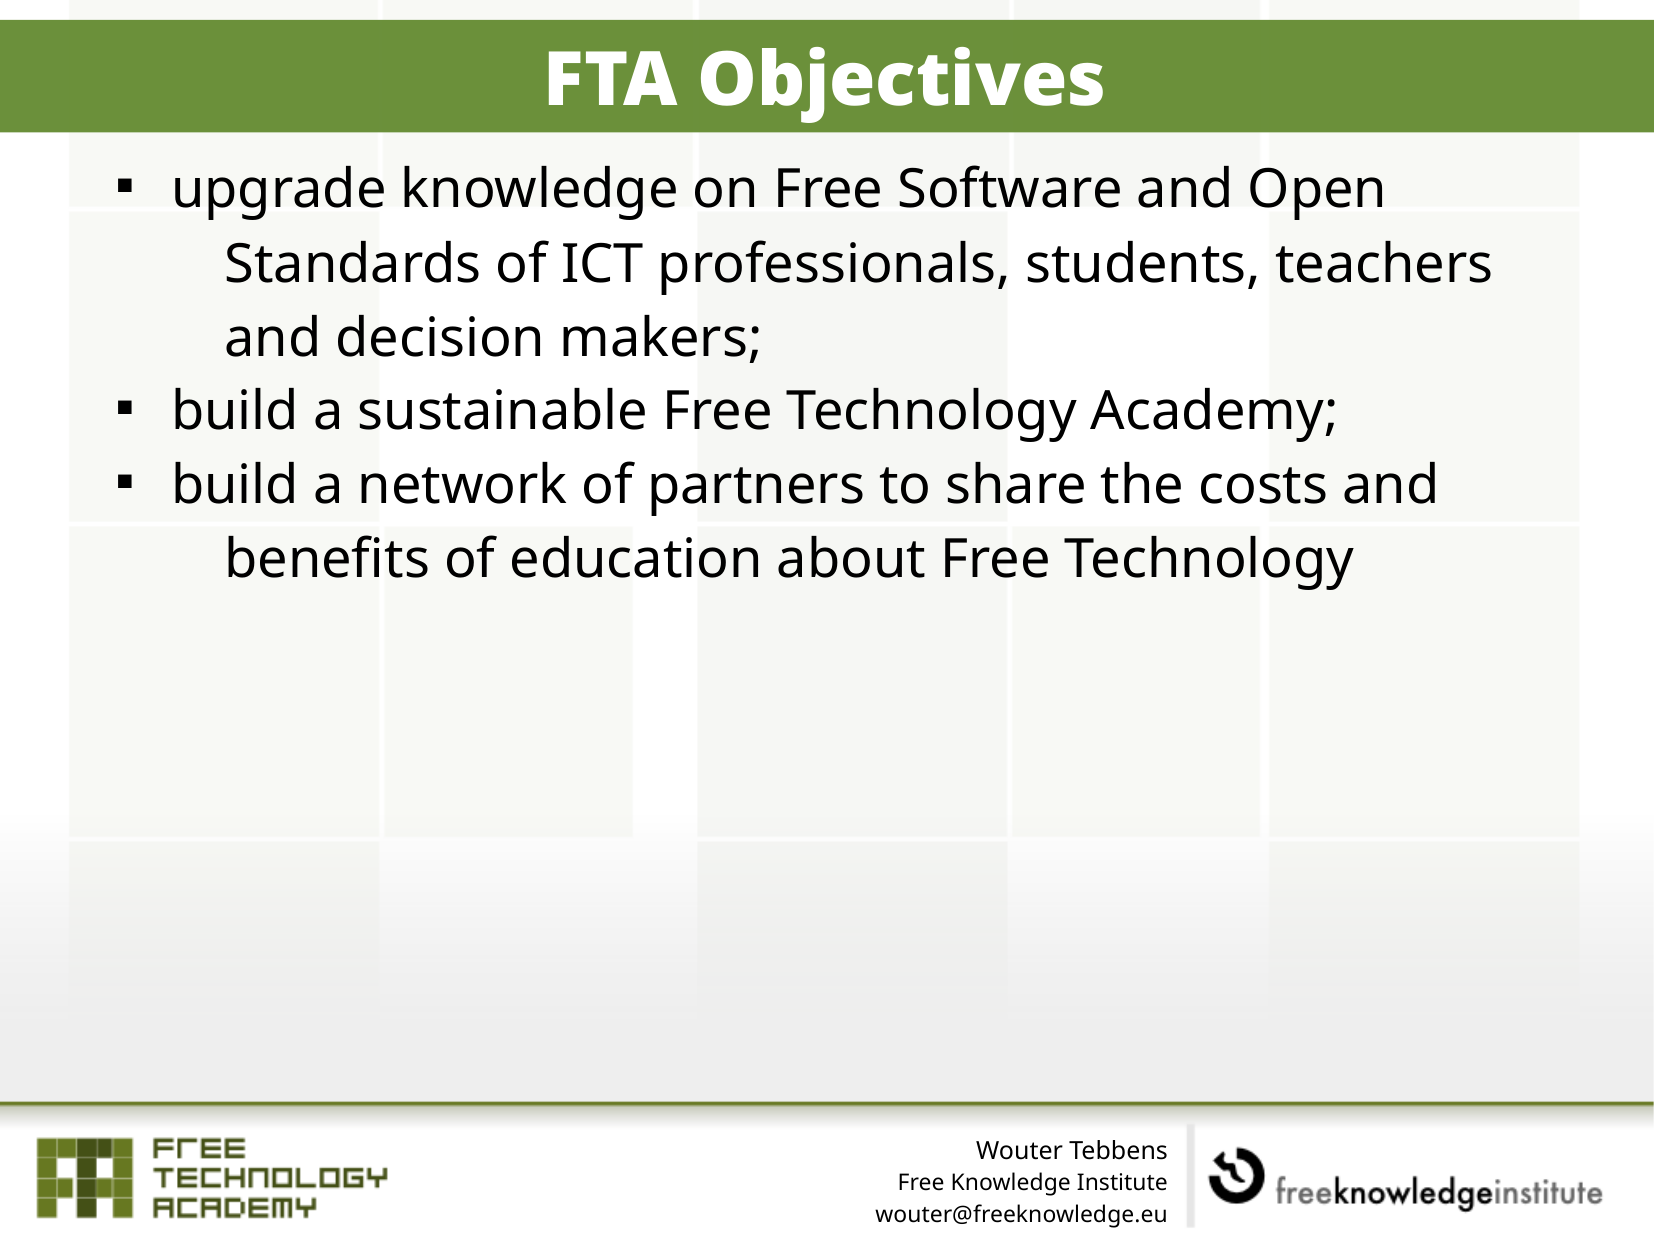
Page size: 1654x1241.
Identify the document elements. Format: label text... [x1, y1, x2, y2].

list upgrade knowledge on Free Software and Open Standards of ICT professionals, students, teachers and decision makers; build a sustainable Free Technology Academy; build a network of partners to share the costs and benefits of education about Free Technology [82, 150, 1571, 954]
picture [0, 0, 1654, 19]
picture [0, 133, 1654, 1241]
title FTA Objectives [37, 29, 1613, 122]
